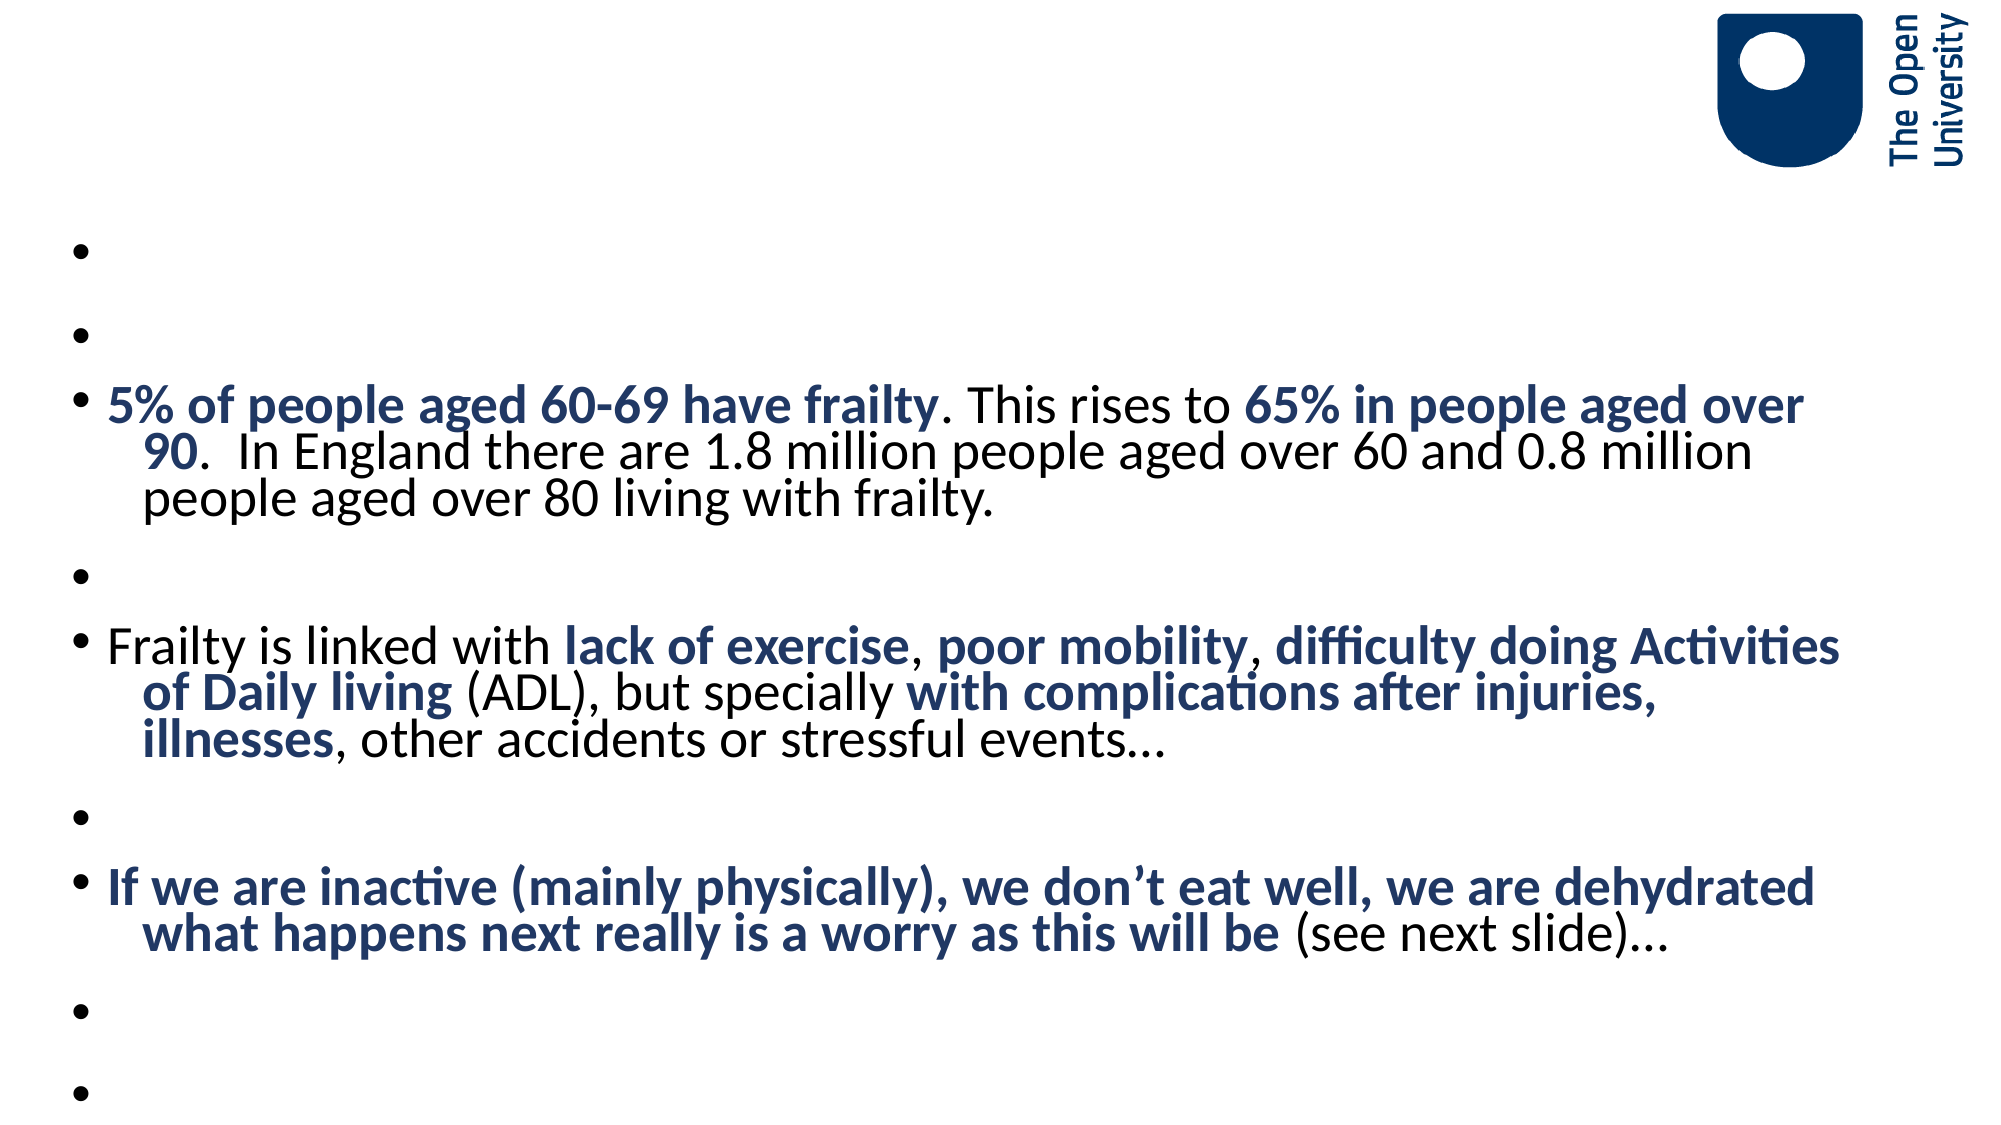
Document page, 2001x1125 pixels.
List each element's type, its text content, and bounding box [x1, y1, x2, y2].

picture [1716, 10, 1971, 170]
list 5% of people aged 60-69 have frailty. This rises to 65% in people aged over 90. In England there are 1.8 million people aged over 60 and 0.8 million people aged over 80 living with frailty. Frailty is linked with lack of exercise, poor mobility, difficulty doing Activities of Daily living (ADL), but specially with complications after injuries, illnesses, other accidents or stressful events… If we are inactive (mainly physically), we don’t eat well, we are dehydrated what happens next really is a worry as this will be (see next slide)… [56, 210, 1863, 1014]
